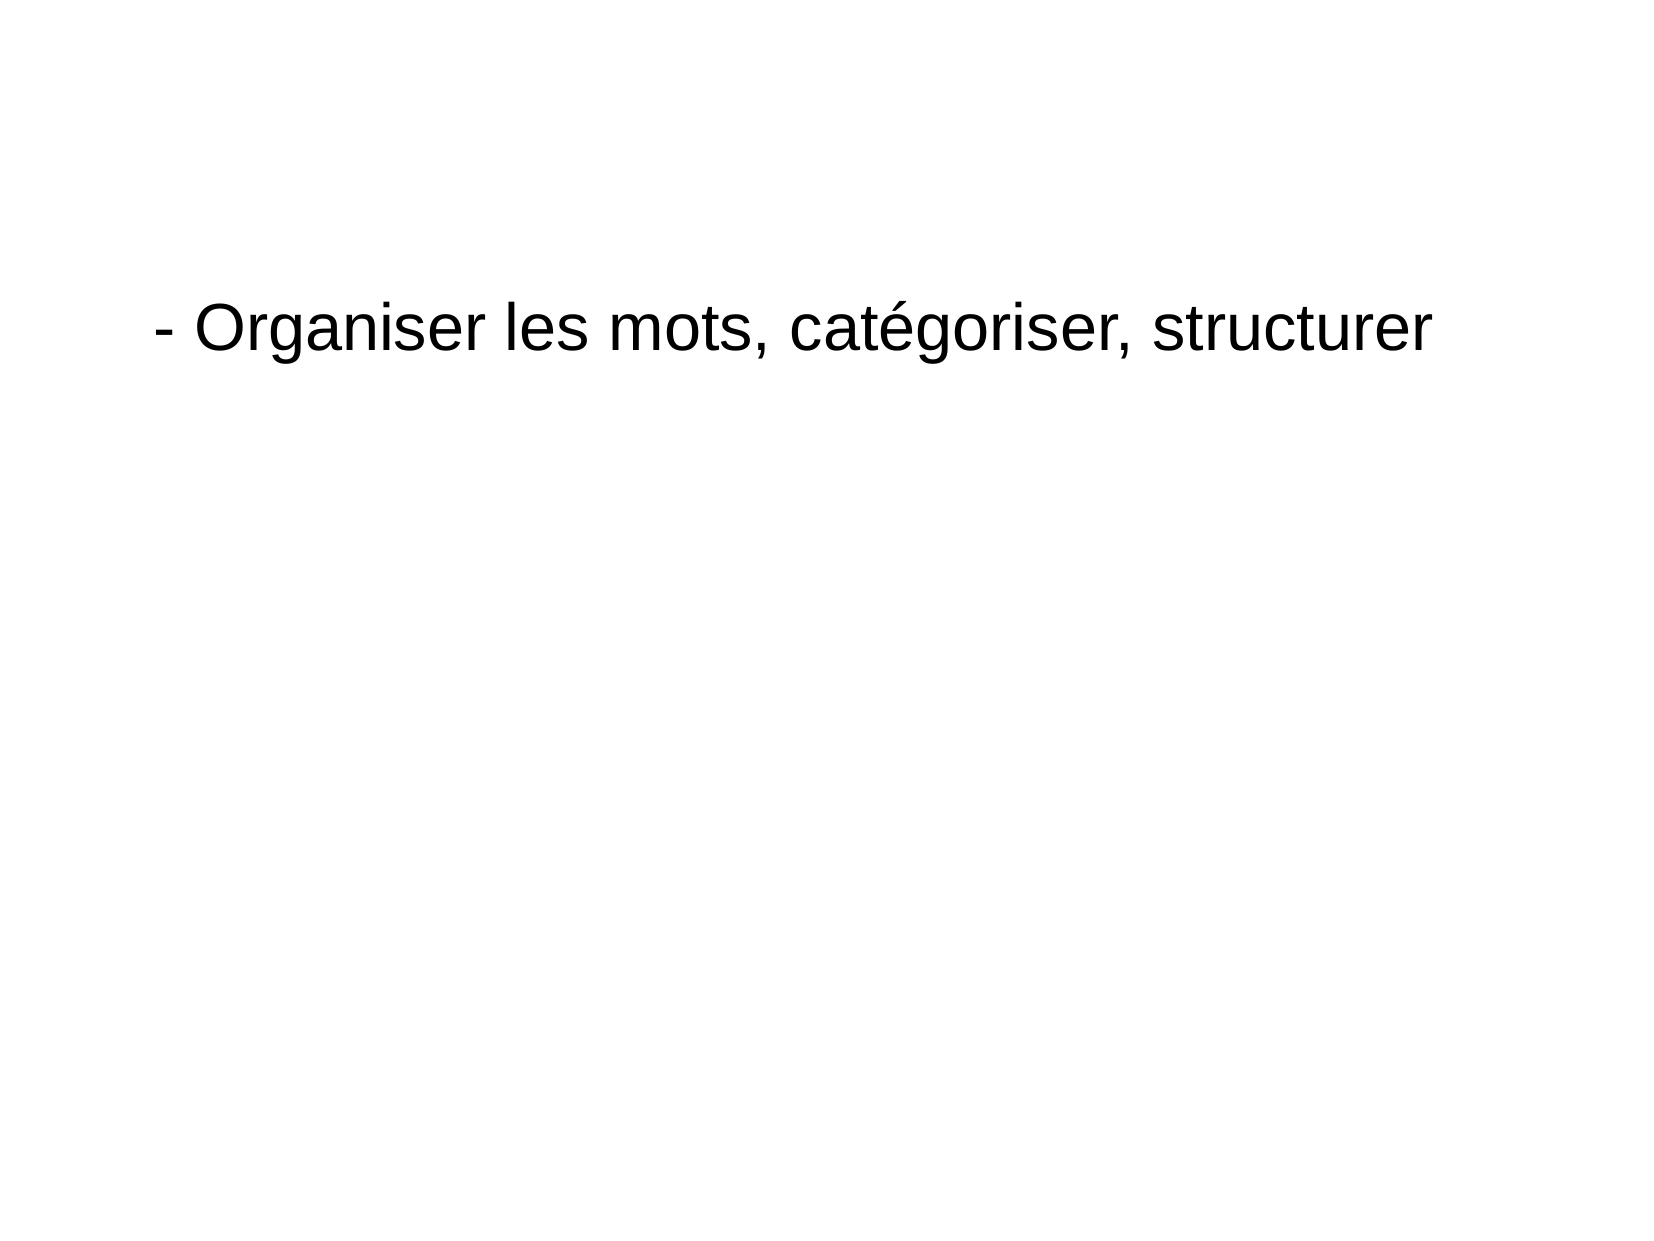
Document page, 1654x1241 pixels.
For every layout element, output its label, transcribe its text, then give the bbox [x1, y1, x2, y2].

list - Organiser les mots, catégoriser, structurer [82, 290, 1571, 1010]
